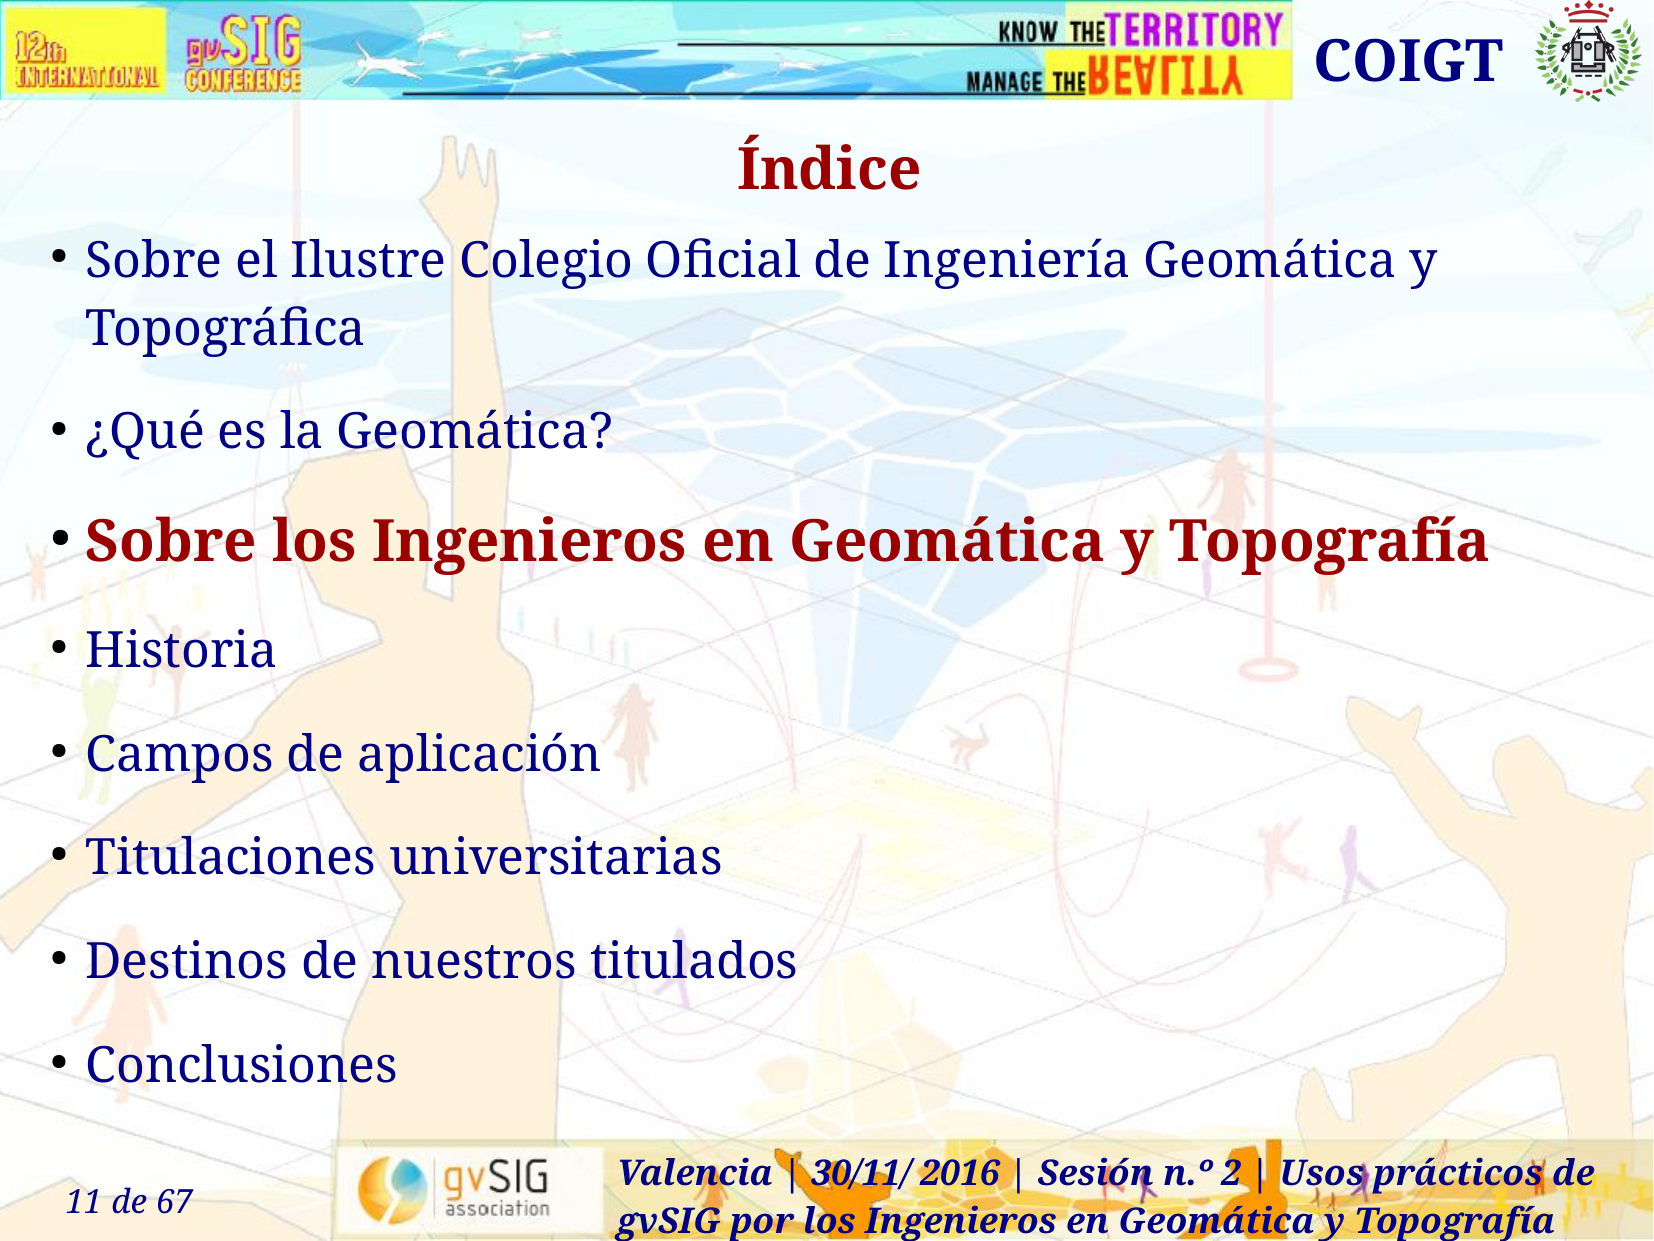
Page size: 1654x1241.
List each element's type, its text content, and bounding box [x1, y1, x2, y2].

text_box Sobre el Ilustre Colegio Oficial de Ingeniería Geomática y Topográfica ¿Qué es la Geomática? Sobre los Ingenieros en Geomática y Topografía Historia Campos de aplicación Titulaciones universitarias Destinos de nuestros titulados Conclusiones [35, 216, 1619, 1092]
text_box COIGT [1299, 12, 1654, 148]
picture [0, 0, 1654, 1241]
text_box Índice [28, 120, 1630, 202]
text_box <número> de 67 [50, 1170, 383, 1241]
text_box Valencia | 30/11/ 2016 | Sesión n.º 2 | Usos prácticos de gvSIG por los Ingenieros en Geomática y Topografía [602, 1140, 1654, 1241]
